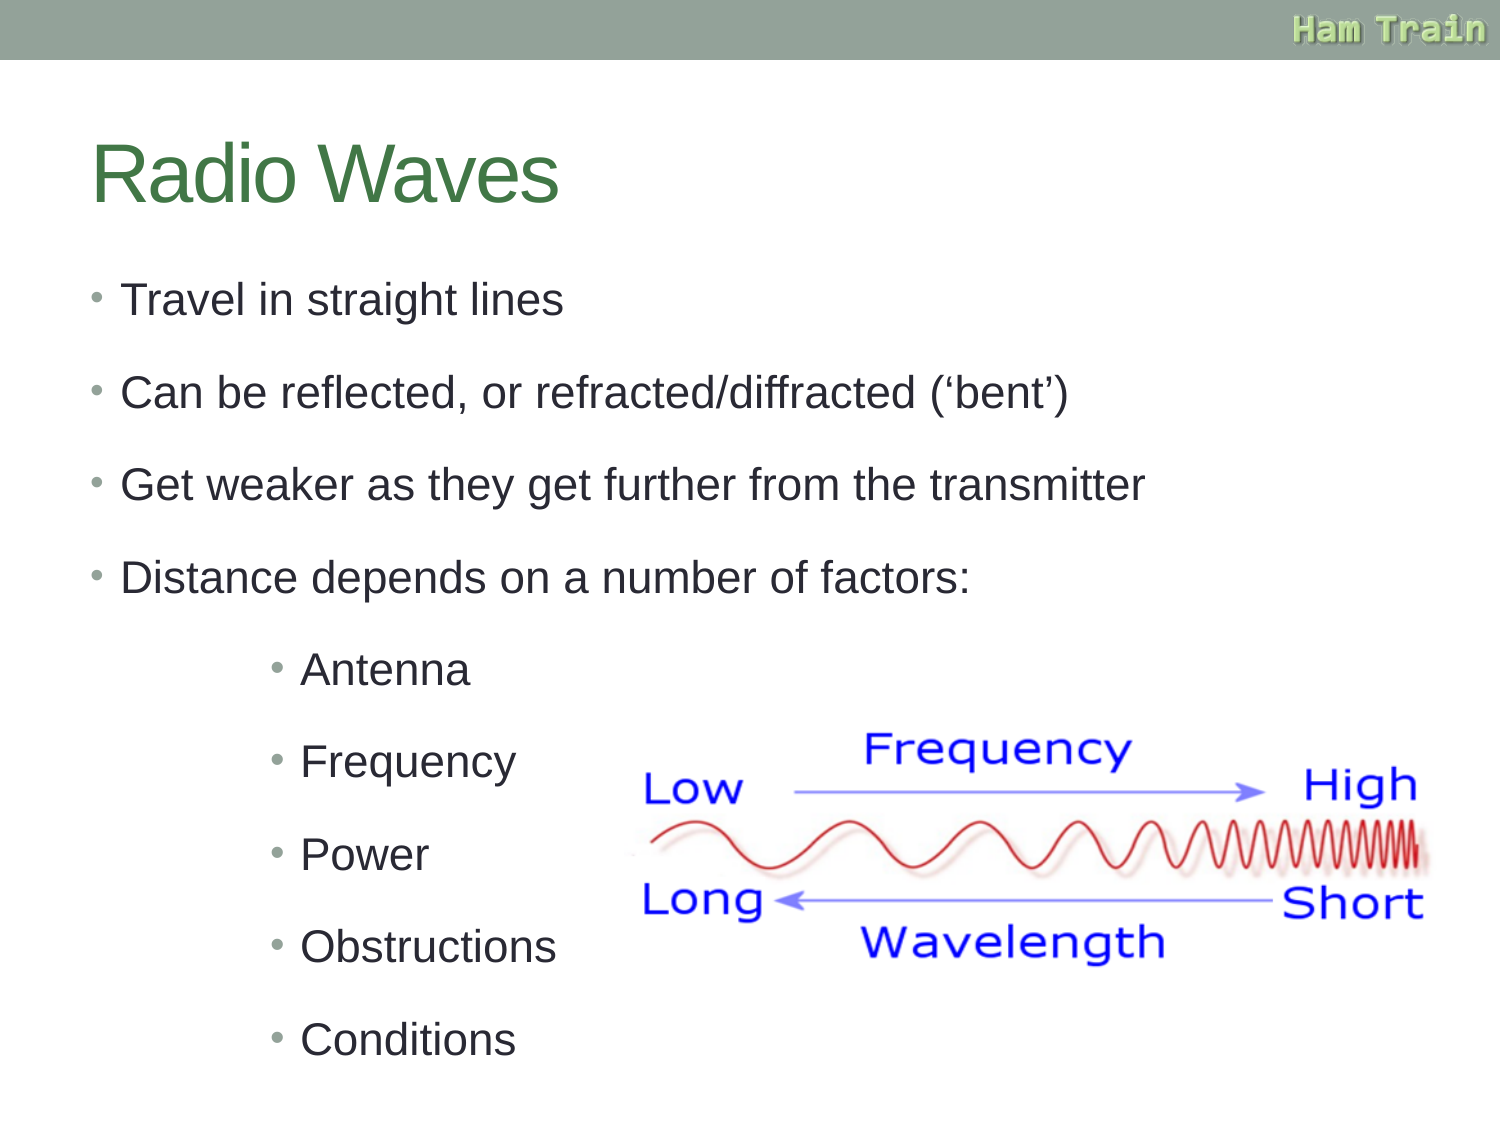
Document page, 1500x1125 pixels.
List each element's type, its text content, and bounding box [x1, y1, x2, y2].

title Radio Waves [75, 87, 1426, 251]
picture [624, 727, 1444, 970]
list Travel in straight lines Can be reflected, or refracted/diffracted (‘bent’) Get weaker as they get further from the transmitter Distance depends on a number of factors: Antenna Frequency Power Obstructions Conditions [75, 262, 1447, 1083]
